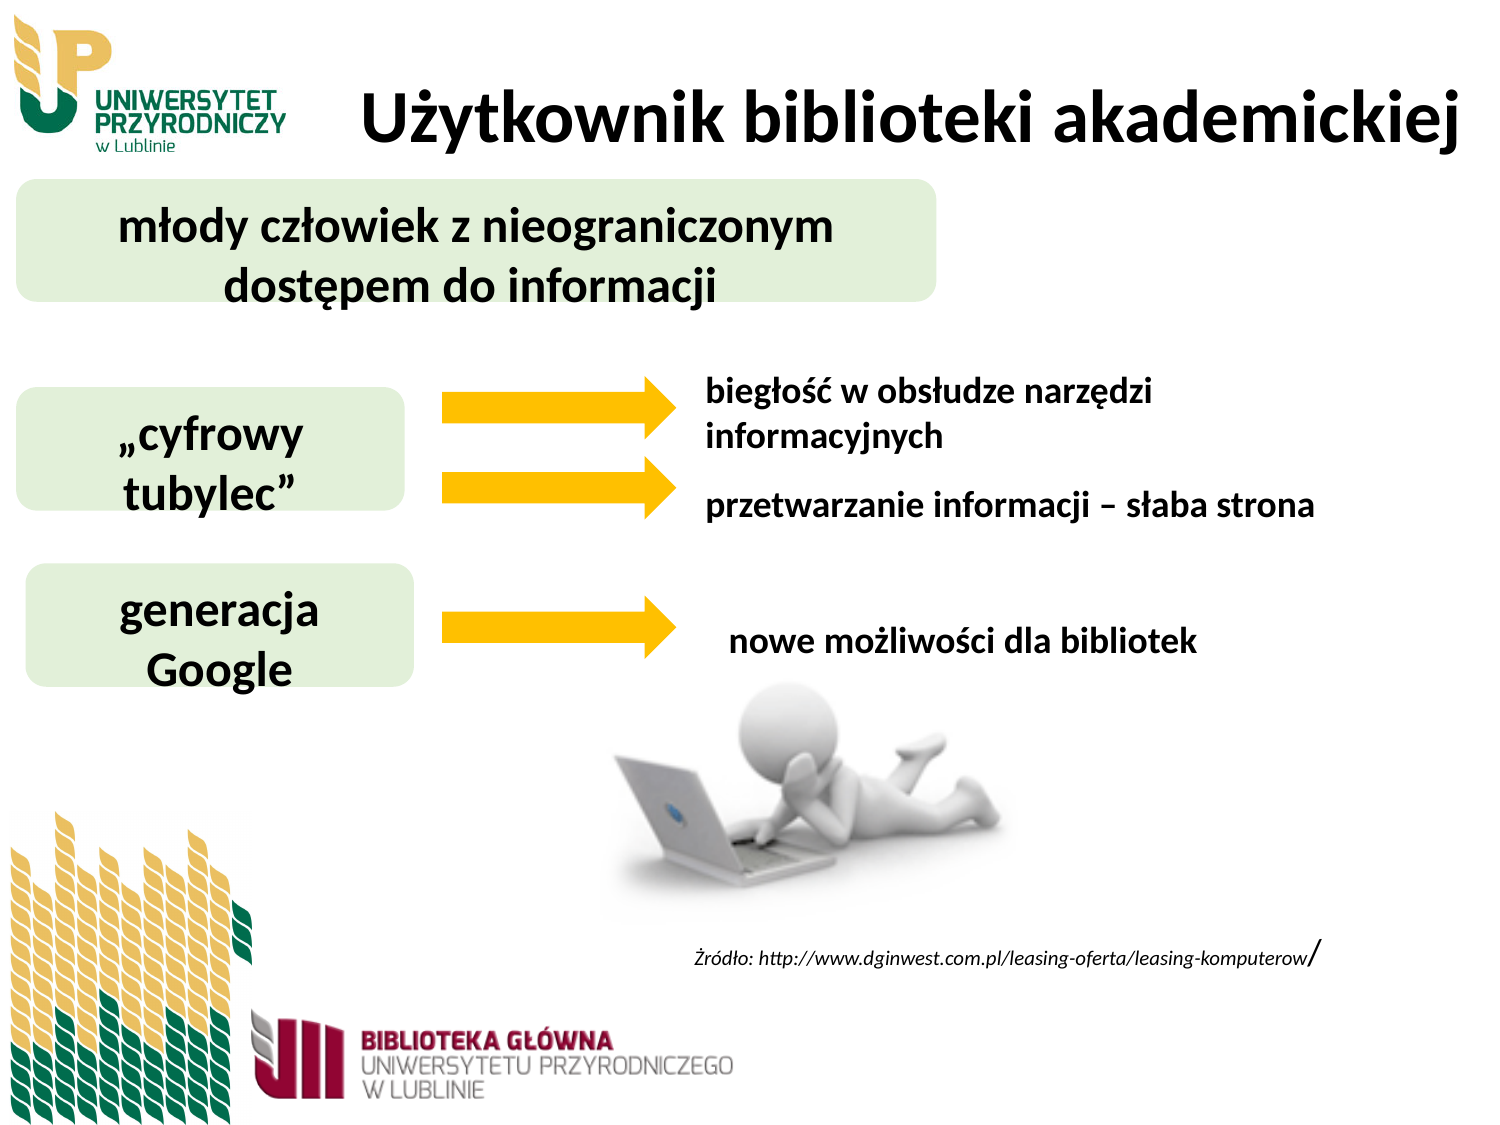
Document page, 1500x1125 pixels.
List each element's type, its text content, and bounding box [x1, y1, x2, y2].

text_box generacja Google [25, 563, 414, 687]
text_box przetwarzanie informacji – słaba strona [690, 472, 1346, 534]
text_box nowe możliwości dla bibliotek [713, 608, 1369, 669]
text_box „cyfrowy tubylec” [16, 387, 405, 511]
picture [600, 676, 1018, 927]
text_box Żródło: http://www.dginwest.com.pl/leasing-oferta/leasing-komputerow/ [679, 920, 1476, 982]
text_box Użytkownik biblioteki akademickiej [345, 60, 1485, 167]
picture [14, 0, 1043, 152]
text_box młody człowiek z nieograniczonym dostępem do informacji [16, 179, 937, 302]
text_box [443, 378, 675, 437]
picture [9, 811, 739, 1125]
text_box [443, 458, 675, 518]
text_box biegłość w obsłudze narzędzi informacyjnych [690, 358, 1229, 465]
text_box [443, 598, 675, 657]
